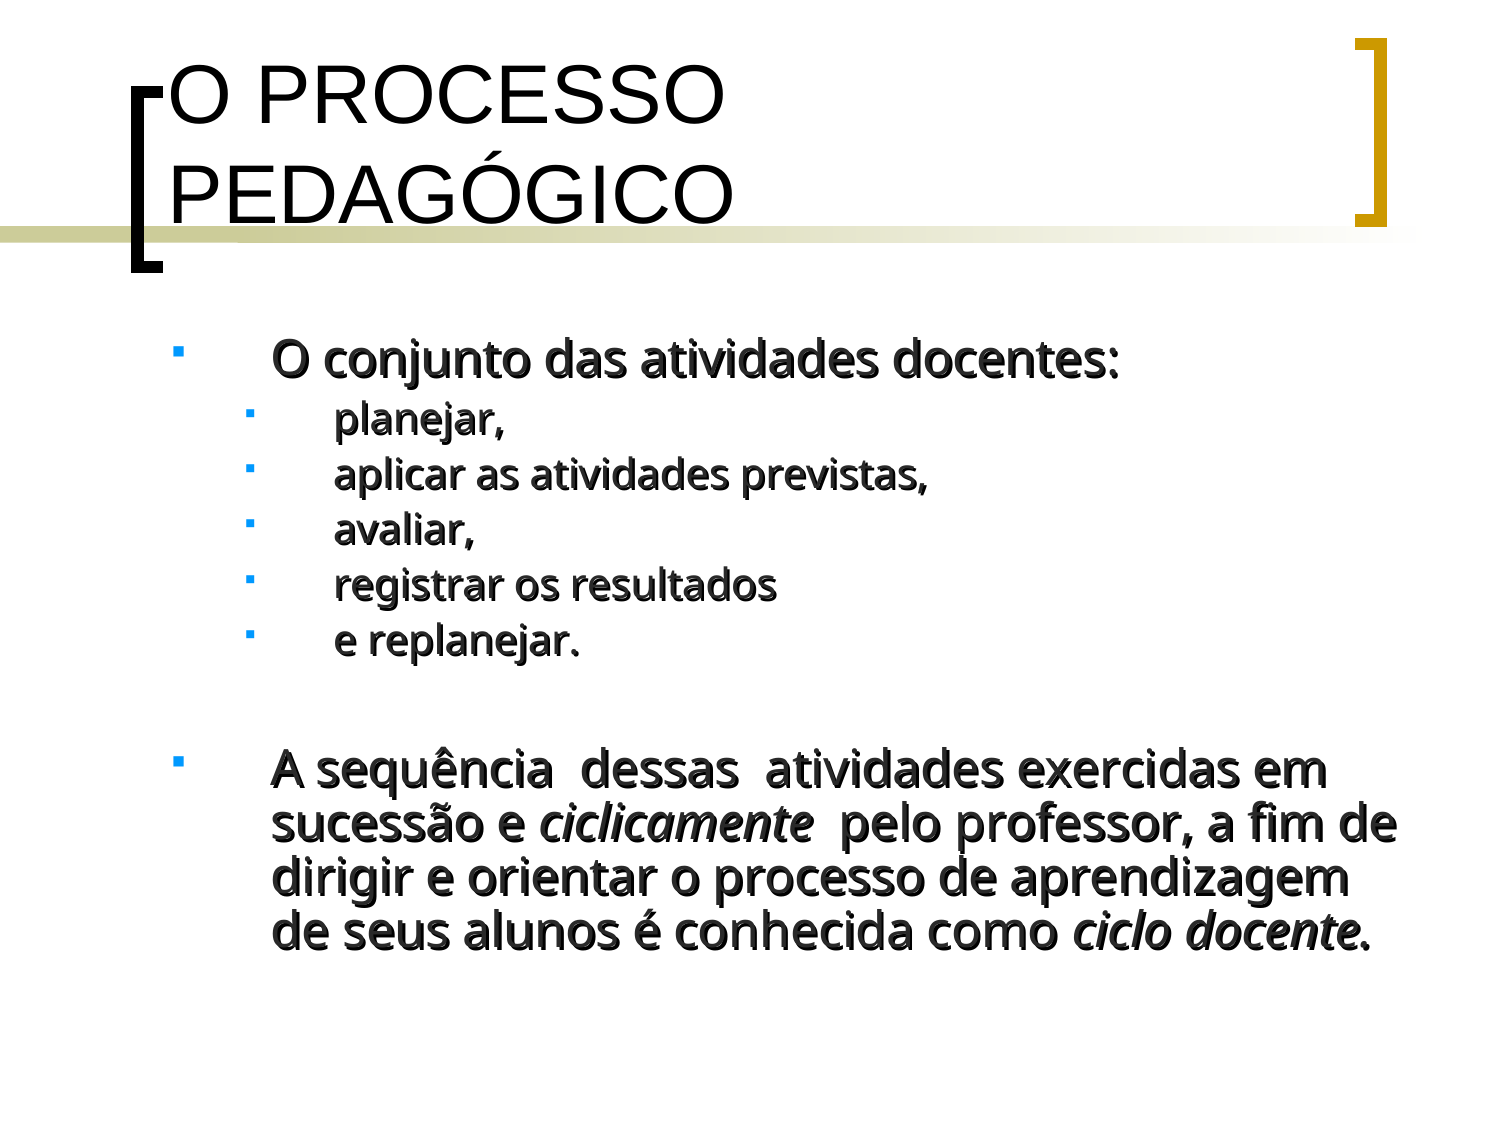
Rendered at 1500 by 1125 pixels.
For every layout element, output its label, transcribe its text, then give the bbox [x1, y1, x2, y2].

text_box O conjunto das atividades docentes: planejar, aplicar as atividades previstas, avaliar, registrar os resultados e replanejar. A sequência dessas atividades exercidas em sucessão e ciclicamente pelo professor, a fim de dirigir e orientar o processo de aprendizagem de seus alunos é conhecida como ciclo docente. [155, 324, 1413, 1001]
text_box O PROCESSO PEDAGÓGICO [152, 15, 1328, 248]
